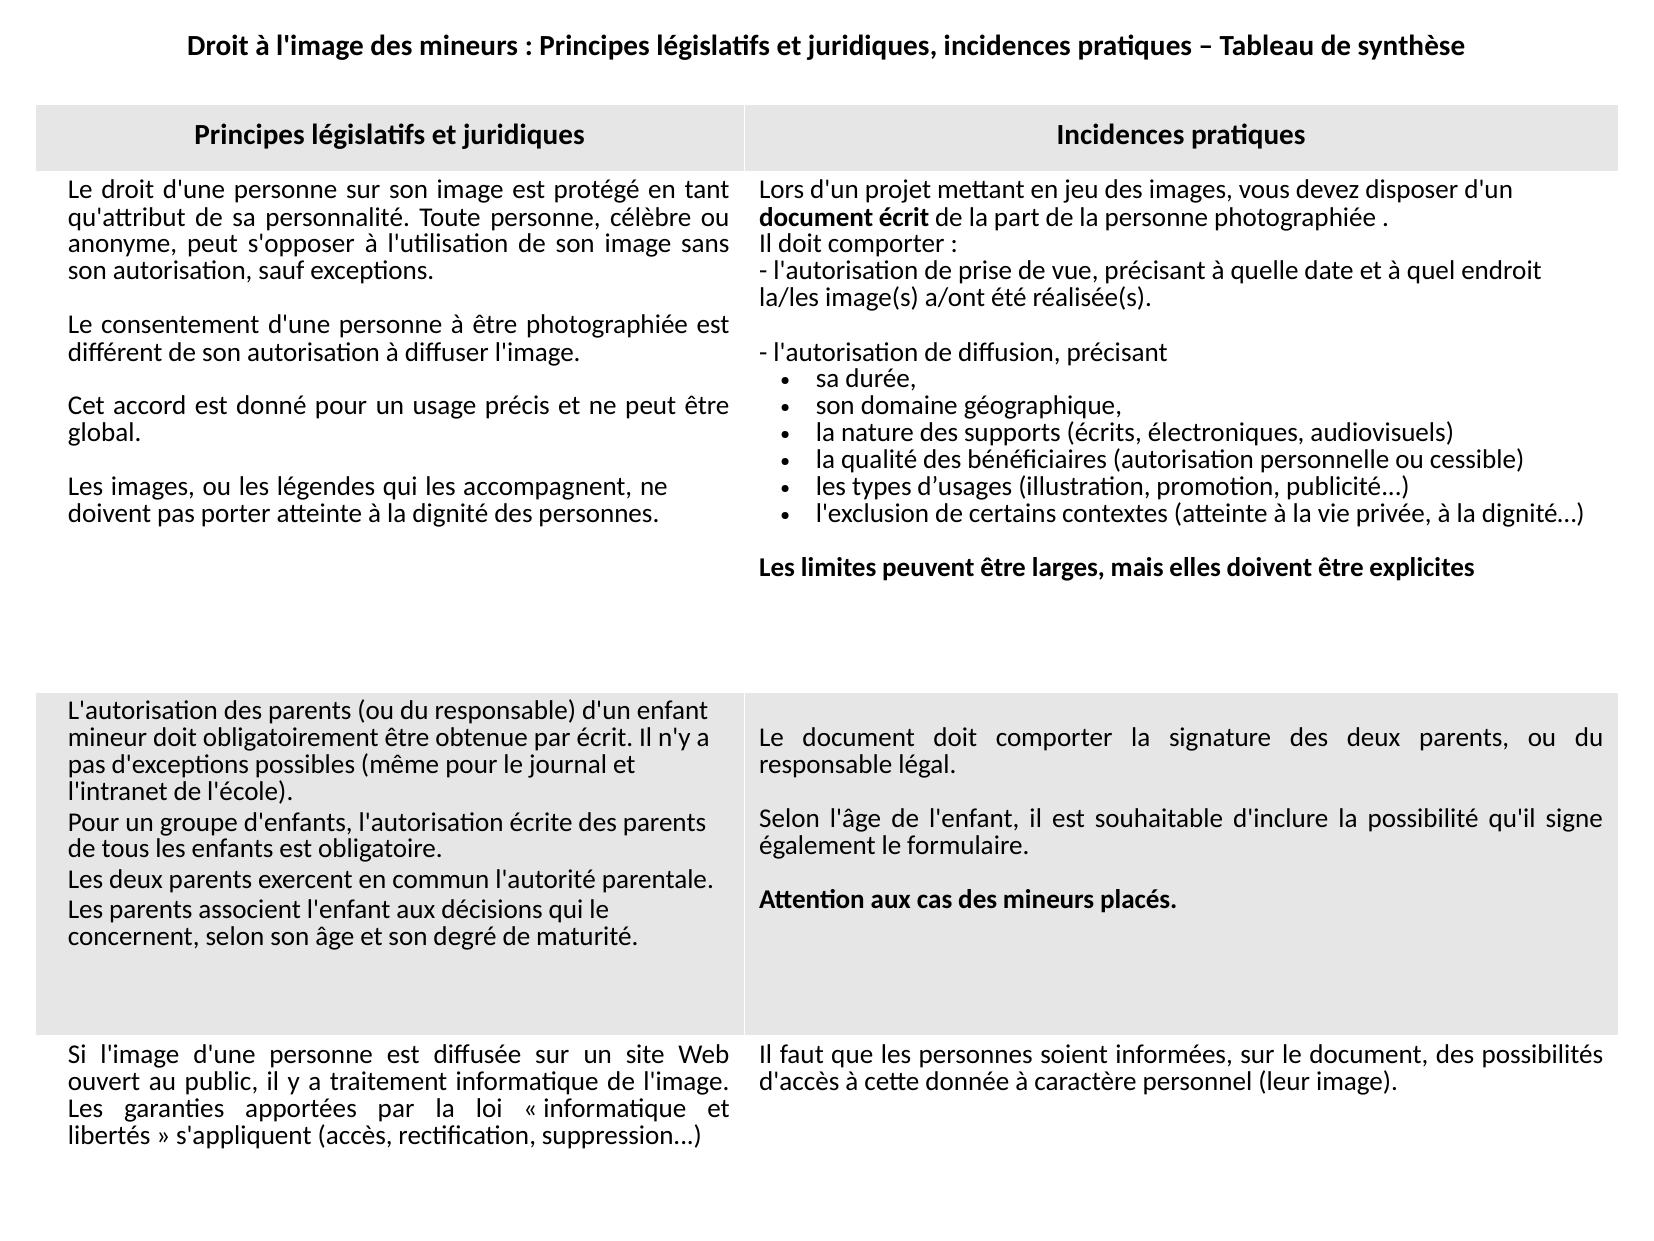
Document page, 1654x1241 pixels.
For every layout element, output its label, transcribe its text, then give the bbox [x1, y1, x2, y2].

table_cell Il faut que les personnes soient informées, sur le document, des possibilités d'accès à cette donnée à caractère personnel (leur image). [745, 1036, 1618, 1193]
table_cell Incidences pratiques [745, 105, 1618, 171]
table_cell Le droit d'une personne sur son image est protégé en tant qu'attribut de sa personnalité. Toute personne, célèbre ou anonyme, peut s'opposer à l'utilisation de son image sans son autorisation, sauf exceptions. Le consentement d'une personne à être photographiée est différent de son autorisation à diffuser l'image. Cet accord est donné pour un usage précis et ne peut être global. Les images, ou les légendes qui les accompagnent, ne doivent pas porter atteinte à la dignité des personnes. [36, 172, 744, 692]
table_header Droit à l'image des mineurs : Principes législatifs et juridiques, incidences pratiques – Tableau de synthèse [36, 27, 1618, 104]
table_cell L'autorisation des parents (ou du responsable) d'un enfant mineur doit obligatoirement être obtenue par écrit. Il n'y a pas d'exceptions possibles (même pour le journal et l'intranet de l'école). Pour un groupe d'enfants, l'autorisation écrite des parents de tous les enfants est obligatoire. Les deux parents exercent en commun l'autorité parentale. Les parents associent l'enfant aux décisions qui le concernent, selon son âge et son degré de maturité. [36, 693, 744, 1035]
table_cell Principes législatifs et juridiques [36, 105, 744, 171]
table_cell Si l'image d'une personne est diffusée sur un site Web ouvert au public, il y a traitement informatique de l'image. Les garanties apportées par la loi « informatique et libertés » s'appliquent (accès, rectification, suppression...) [36, 1036, 744, 1193]
table_cell Le document doit comporter la signature des deux parents, ou du responsable légal. Selon l'âge de l'enfant, il est souhaitable d'inclure la possibilité qu'il signe également le formulaire. Attention aux cas des mineurs placés. [745, 693, 1618, 1035]
table_cell Lors d'un projet mettant en jeu des images, vous devez disposer d'un document écrit de la part de la personne photographiée . Il doit comporter : - l'autorisation de prise de vue, précisant à quelle date et à quel endroit la/les image(s) a/ont été réalisée(s). - l'autorisation de diffusion, précisant sa durée, son domaine géographique, la nature des supports (écrits, électroniques, audiovisuels) la qualité des bénéficiaires (autorisation personnelle ou cessible) les types d’usages (illustration, promotion, publicité...) l'exclusion de certains contextes (atteinte à la vie privée, à la dignité…) Les limites peuvent être larges, mais elles doivent être explicites [745, 172, 1618, 692]
